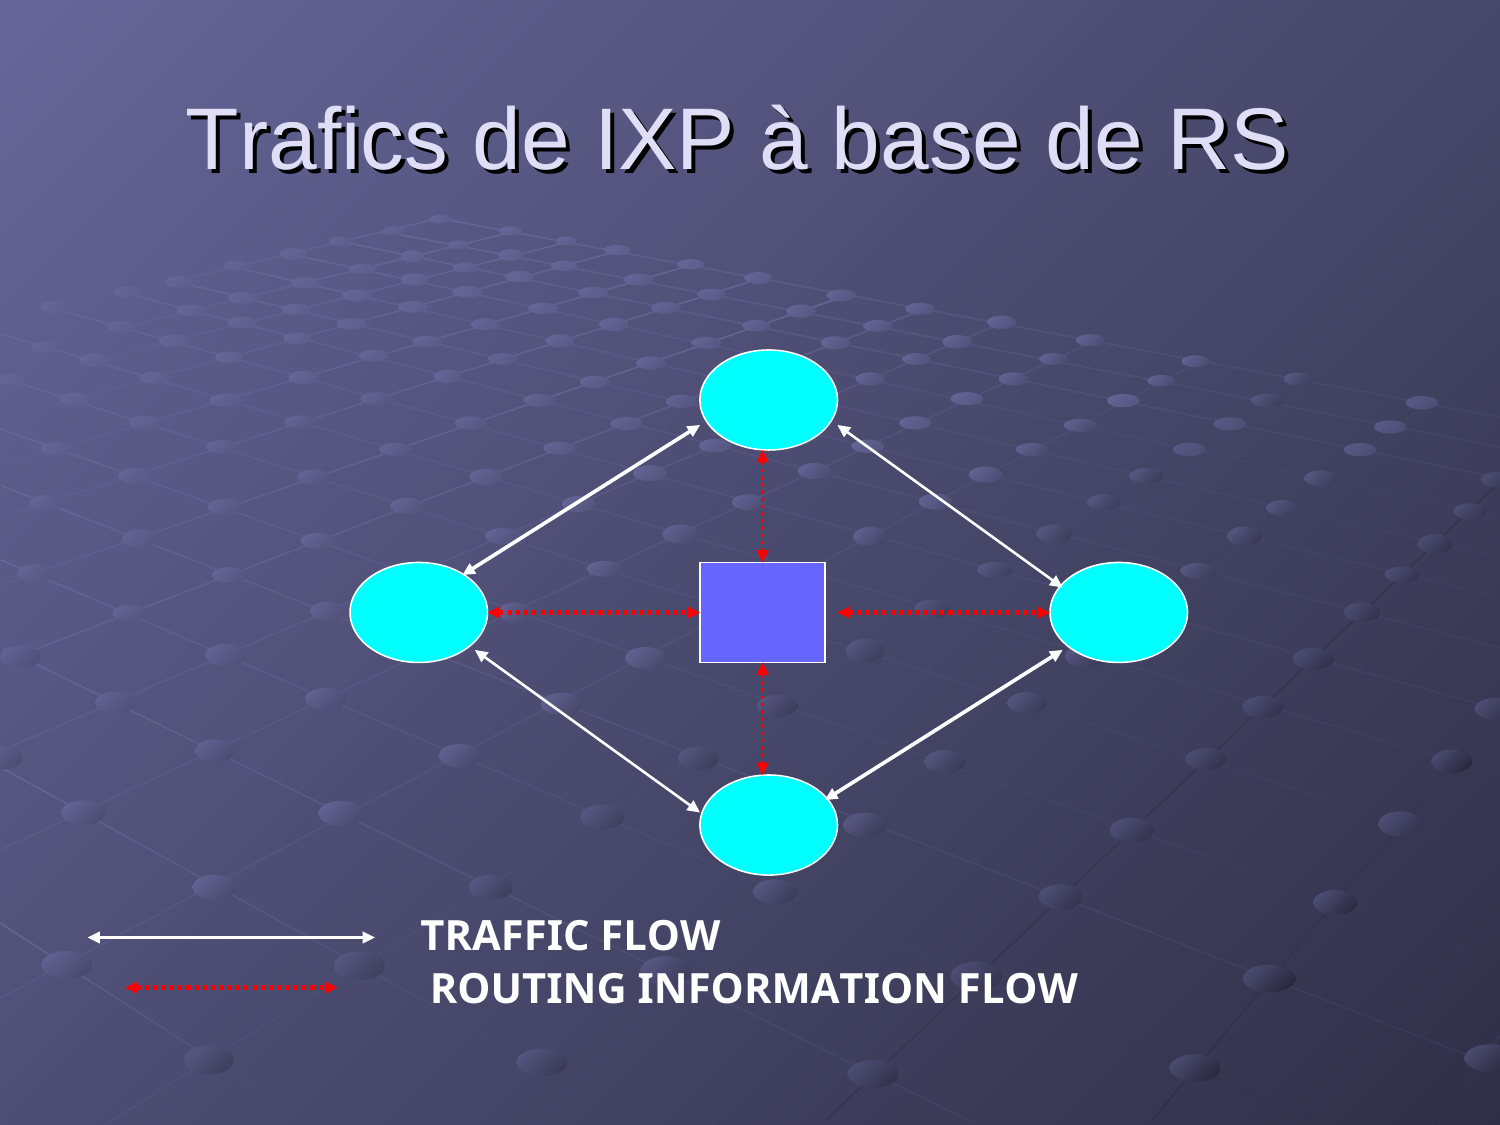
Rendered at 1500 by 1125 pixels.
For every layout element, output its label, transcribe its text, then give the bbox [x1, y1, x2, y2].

text_box ROUTING INFORMATION FLOW [361, 954, 1094, 1020]
text_box TRAFFIC FLOW [405, 901, 736, 954]
text_box [699, 562, 825, 663]
title Trafics de IXP à base de RS [75, 45, 1426, 233]
text_box [699, 774, 838, 876]
text_box [1050, 562, 1188, 663]
text_box [699, 349, 838, 451]
text_box [350, 562, 488, 663]
